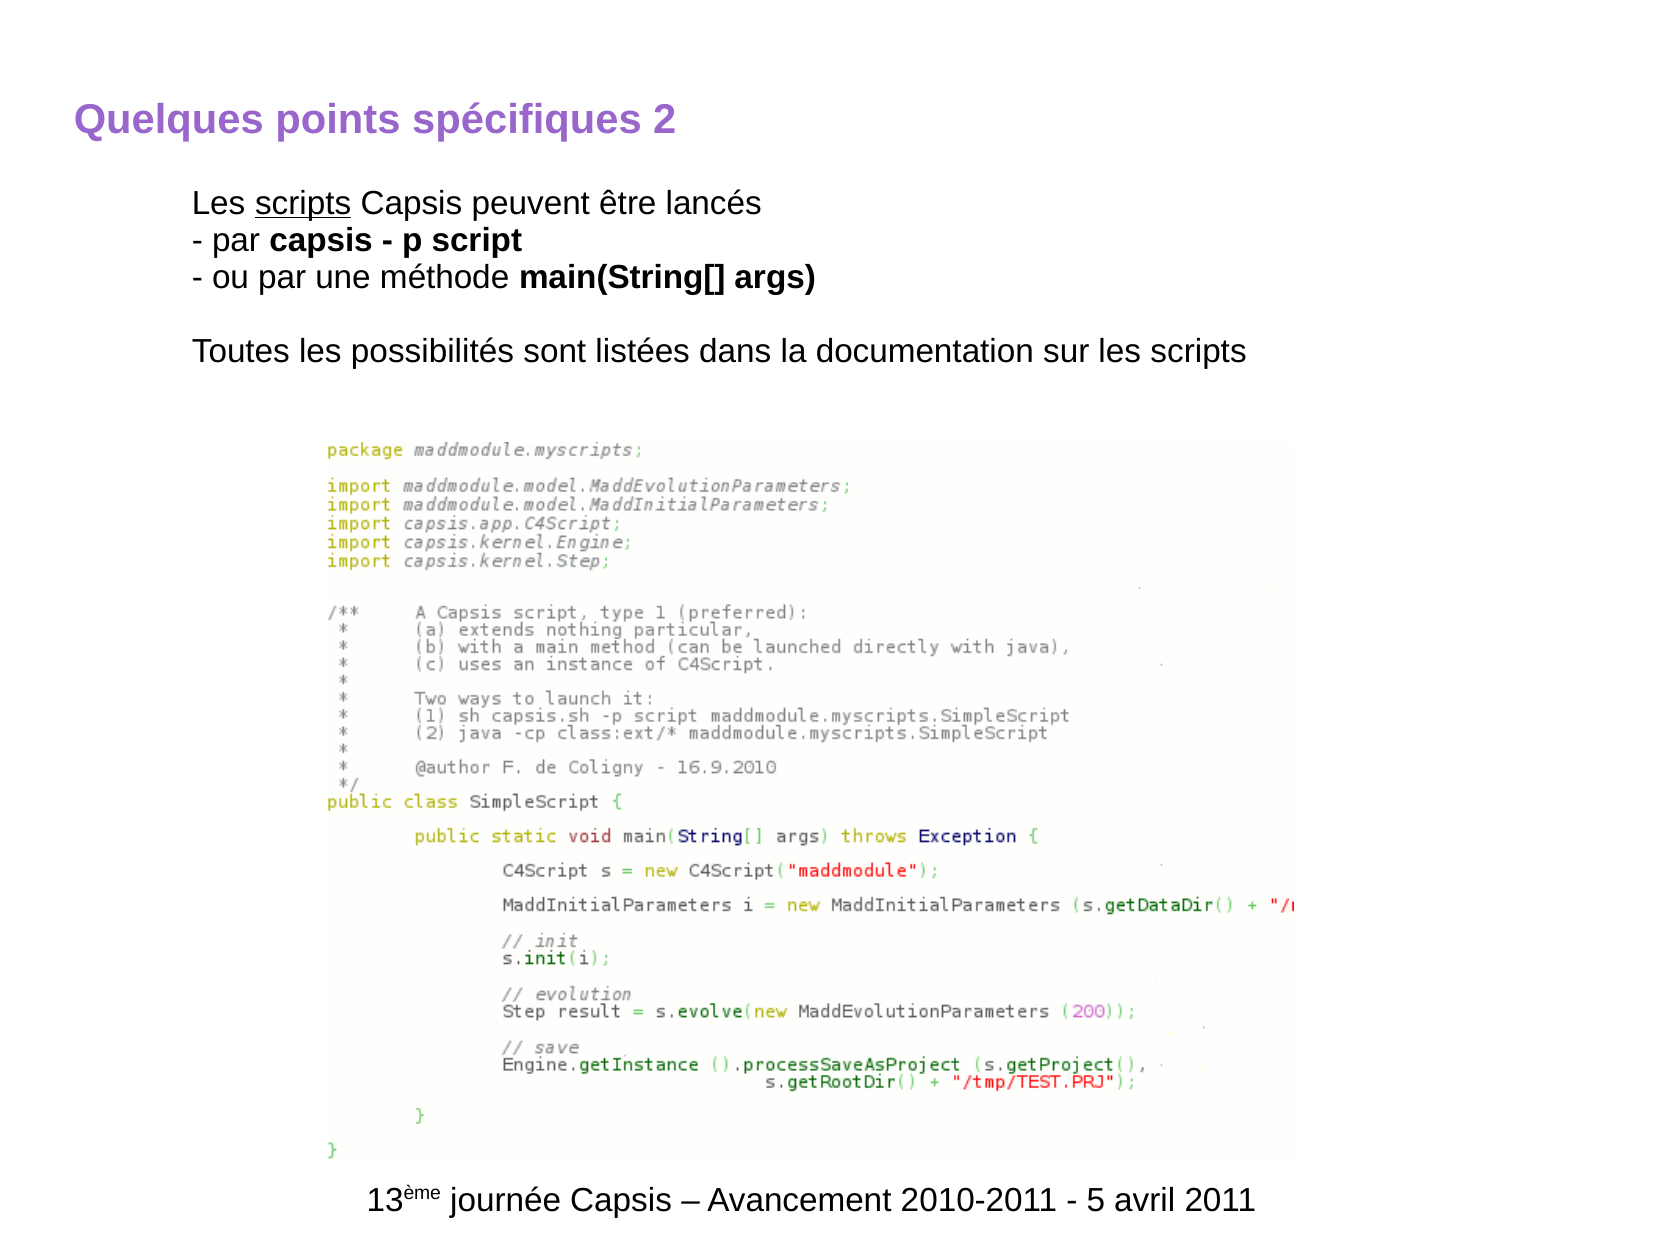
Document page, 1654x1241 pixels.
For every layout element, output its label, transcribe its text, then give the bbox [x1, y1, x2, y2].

text_box Les scripts Capsis peuvent être lancés - par capsis - p script - ou par une méthode main(String[] args) Toutes les possibilités sont listées dans la documentation sur les scripts [177, 177, 1654, 526]
text_box Quelques points spécifiques 2 [59, 88, 1388, 158]
picture [324, 442, 1294, 1161]
